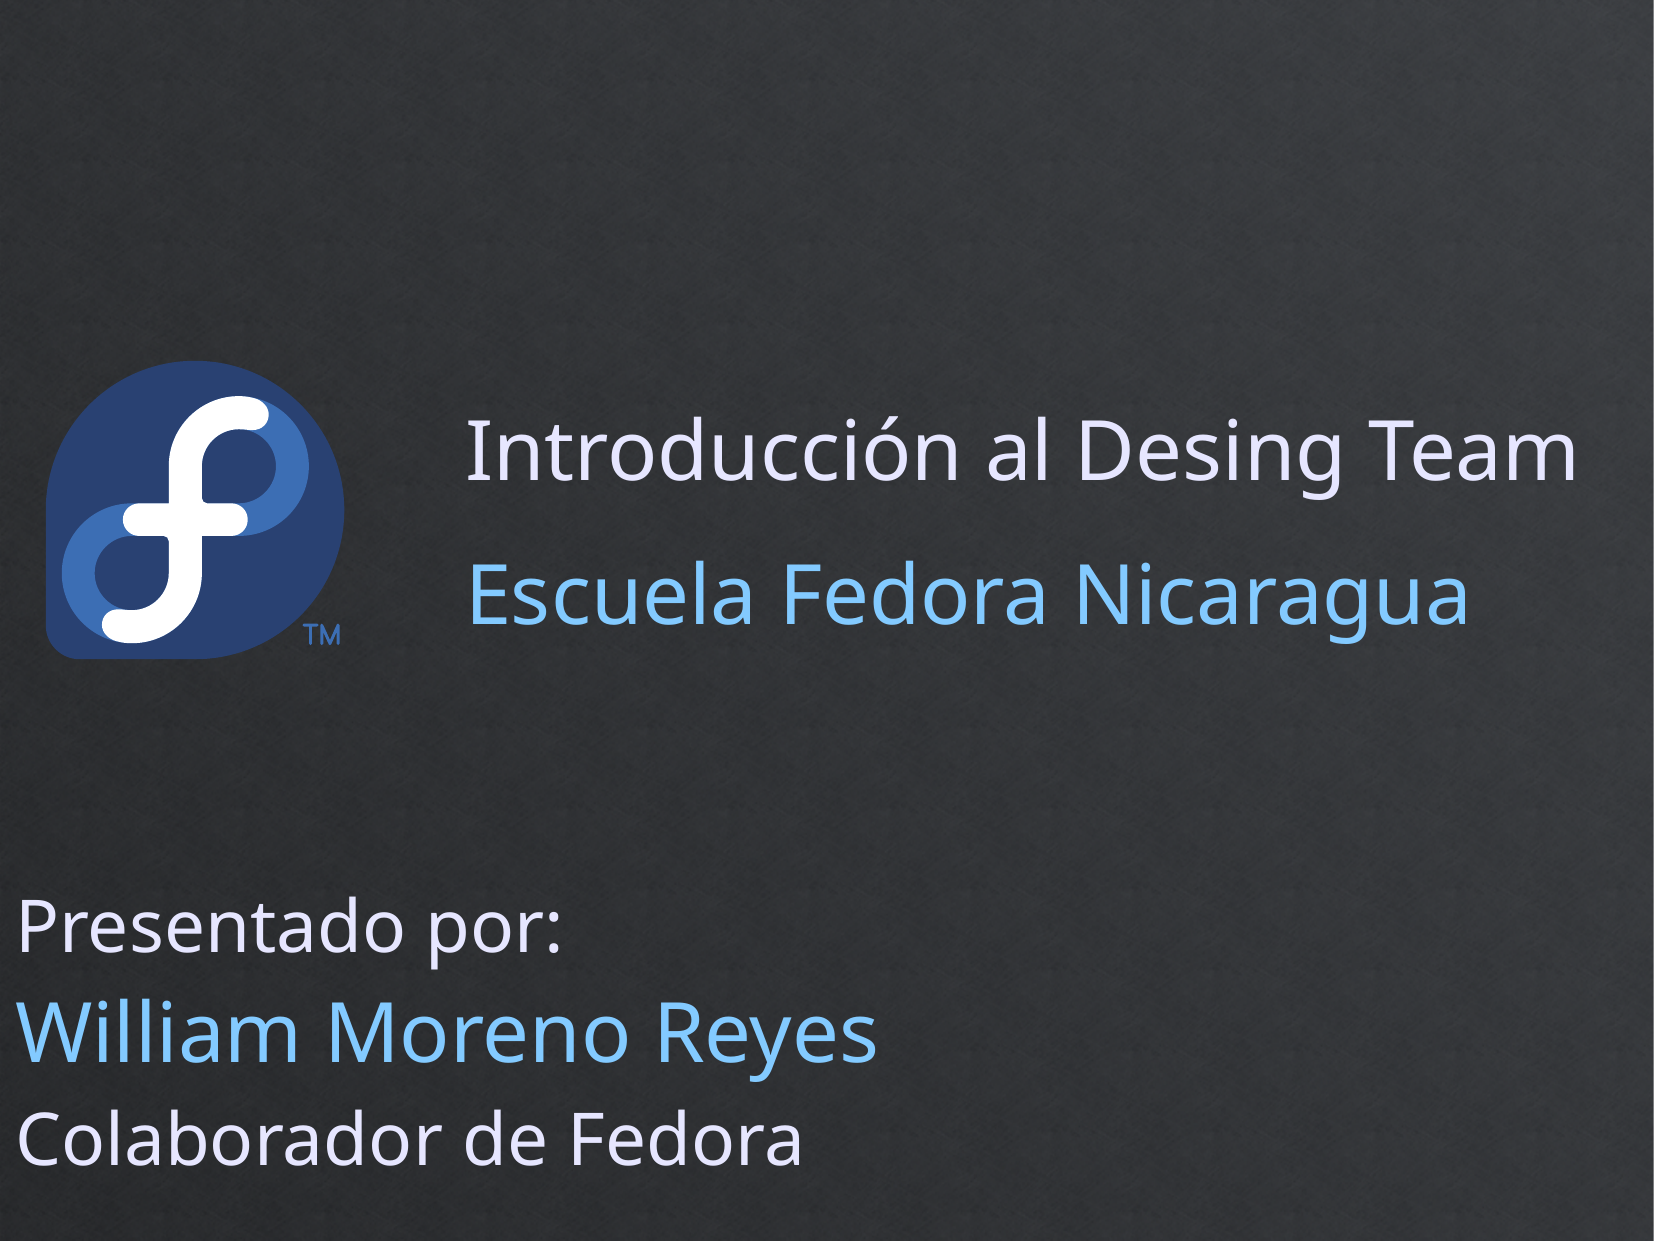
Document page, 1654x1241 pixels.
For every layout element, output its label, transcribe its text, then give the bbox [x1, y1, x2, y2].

subtitle Presentado por: William Moreno Reyes Colaborador de Fedora [15, 861, 1186, 1201]
title Introducción al Desing Team [496, 345, 1646, 489]
title Escuela Fedora Nicaragua [465, 489, 1646, 697]
picture [0, 0, 1654, 1241]
